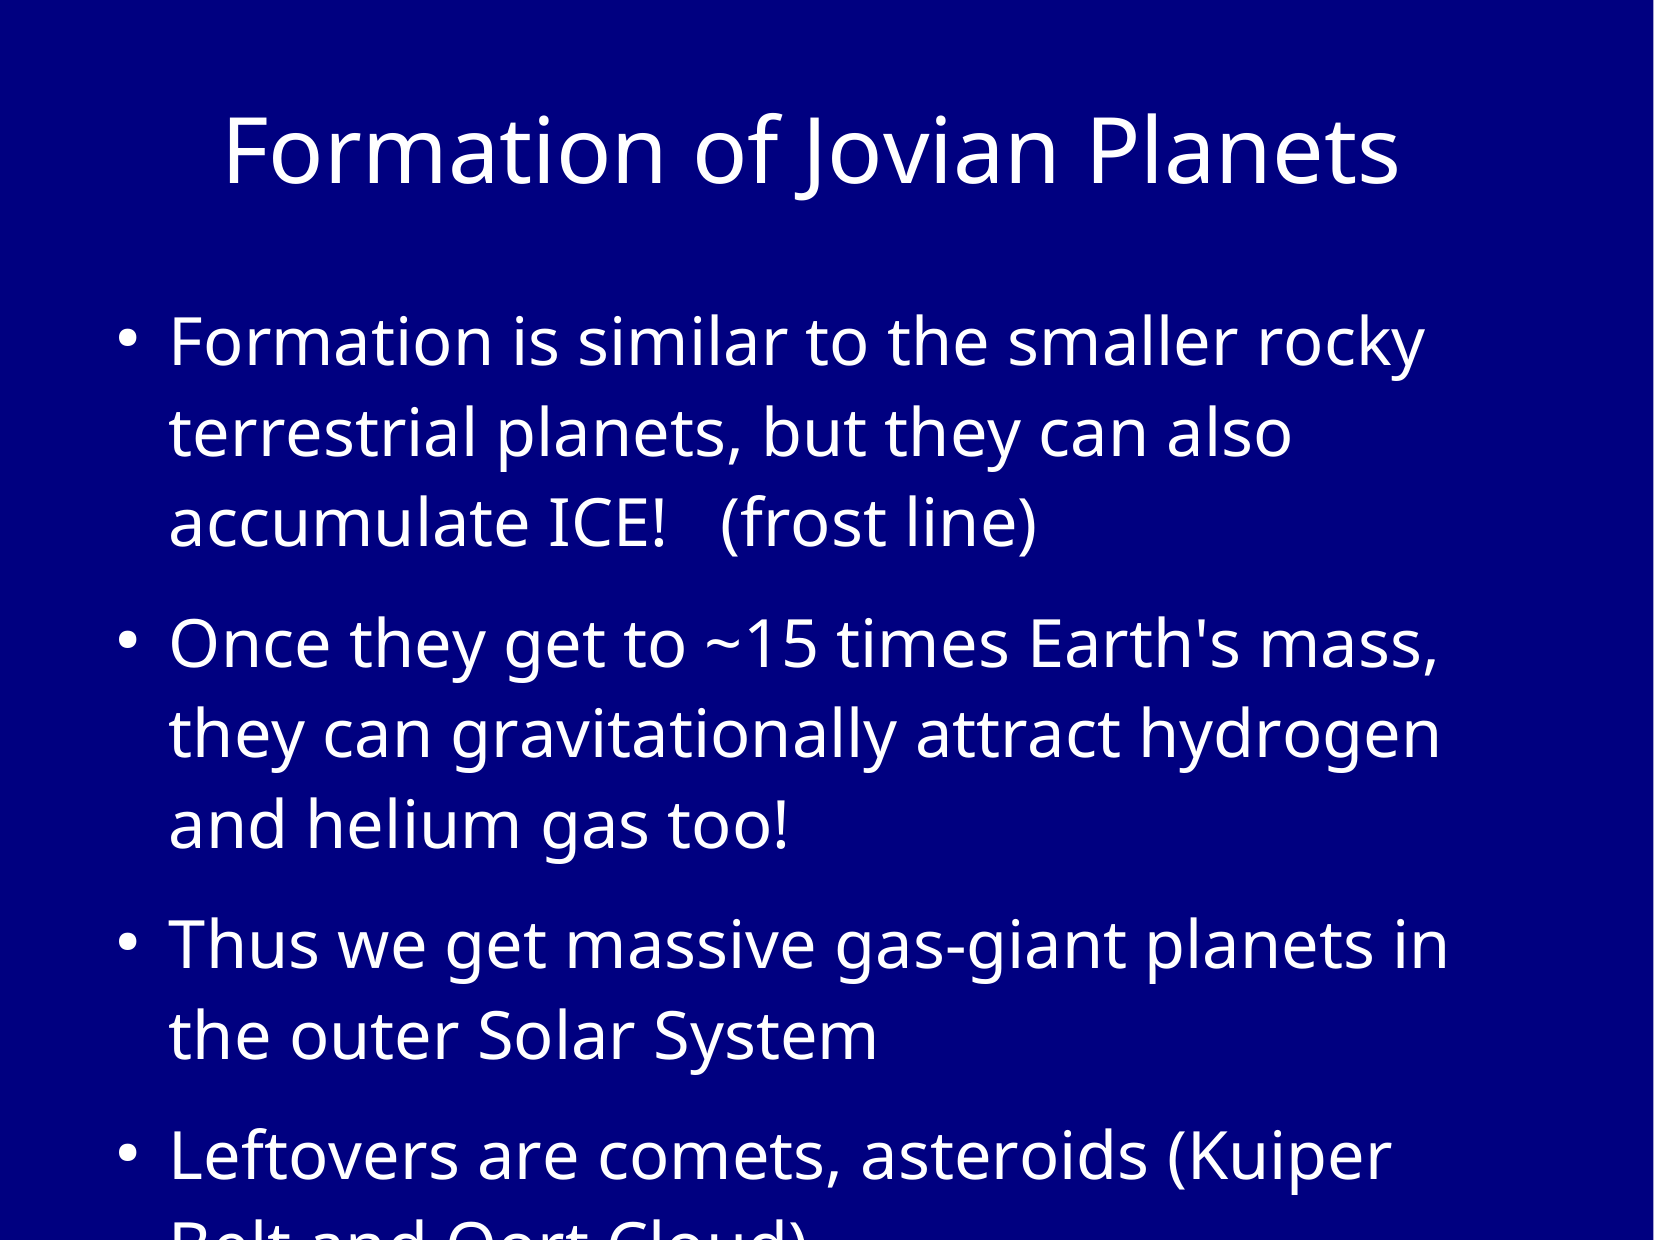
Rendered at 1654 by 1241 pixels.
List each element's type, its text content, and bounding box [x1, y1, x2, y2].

title Formation of Jovian Planets [105, 44, 1518, 252]
list Formation is similar to the smaller rocky terrestrial planets, but they can also accumulate ICE! (frost line) Once they get to ~15 times Earth's mass, they can gravitationally attract hydrogen and helium gas too! Thus we get massive gas-giant planets in the outer Solar System Leftovers are comets, asteroids (Kuiper Belt and Oort Cloud) [98, 293, 1511, 1153]
